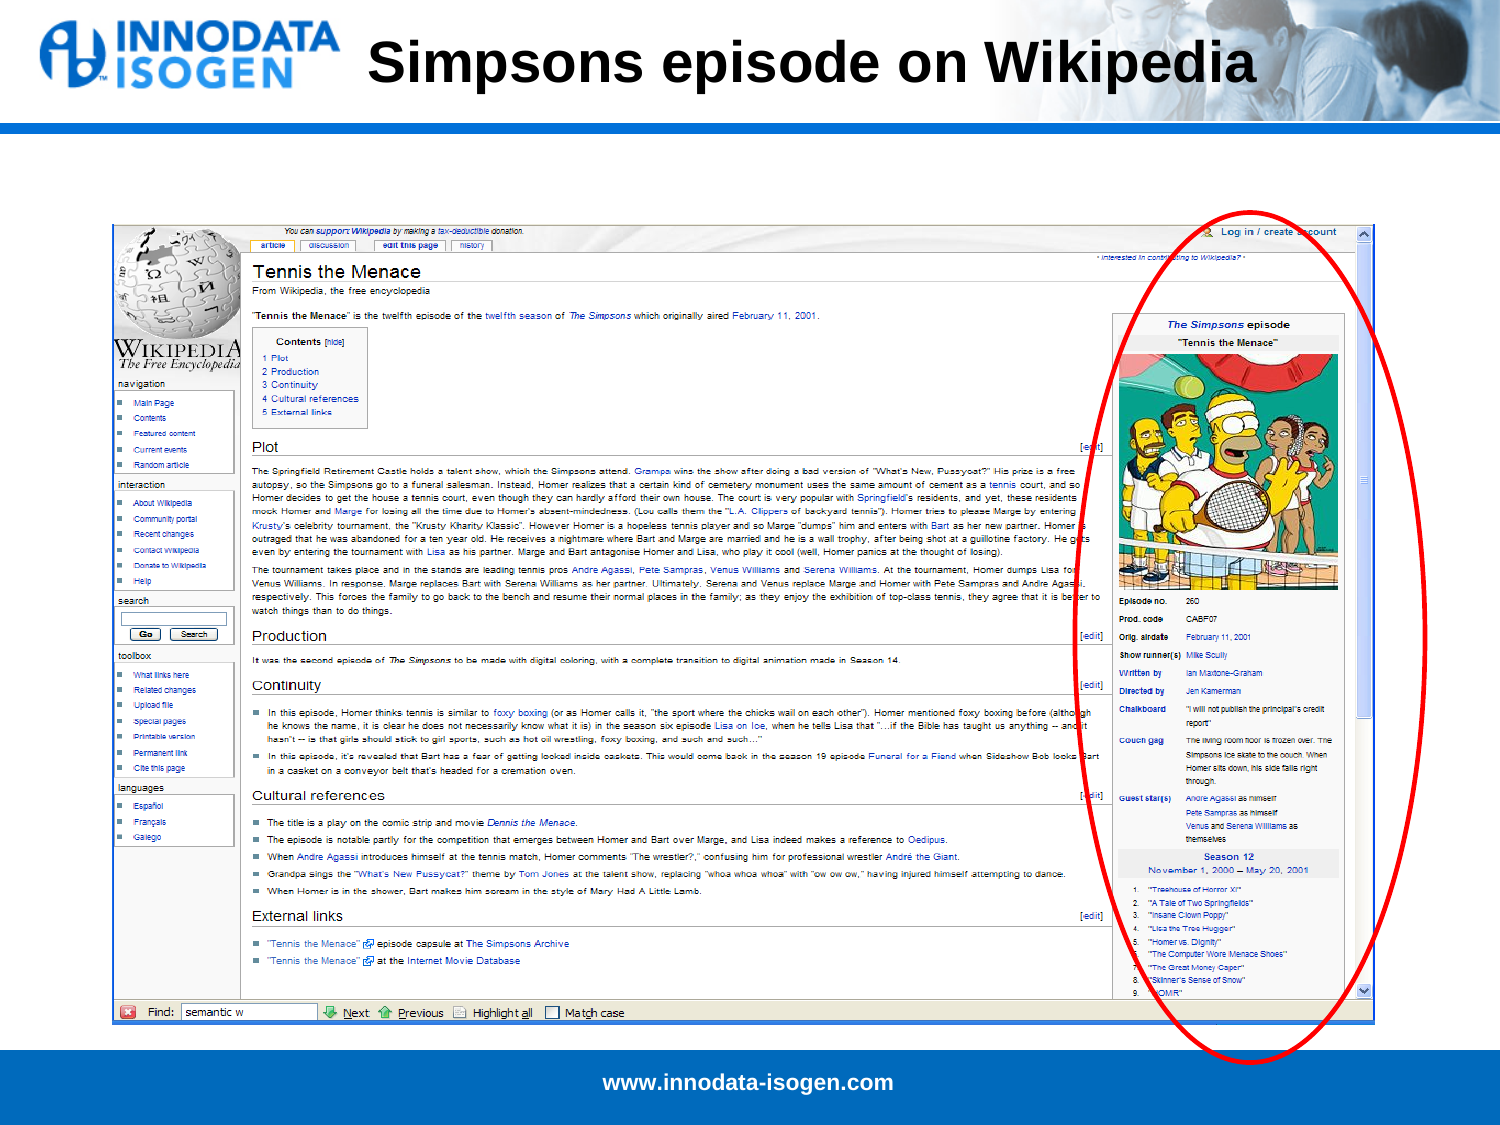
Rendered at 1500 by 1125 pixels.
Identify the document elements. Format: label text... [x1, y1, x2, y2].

picture [112, 224, 1203, 1025]
picture [1326, 944, 1375, 1025]
title Simpsons episode on Wikipedia [124, 0, 1500, 126]
picture [0, 123, 1500, 134]
picture [1297, 224, 1375, 331]
picture [0, 0, 124, 121]
picture [1078, 224, 1375, 1025]
